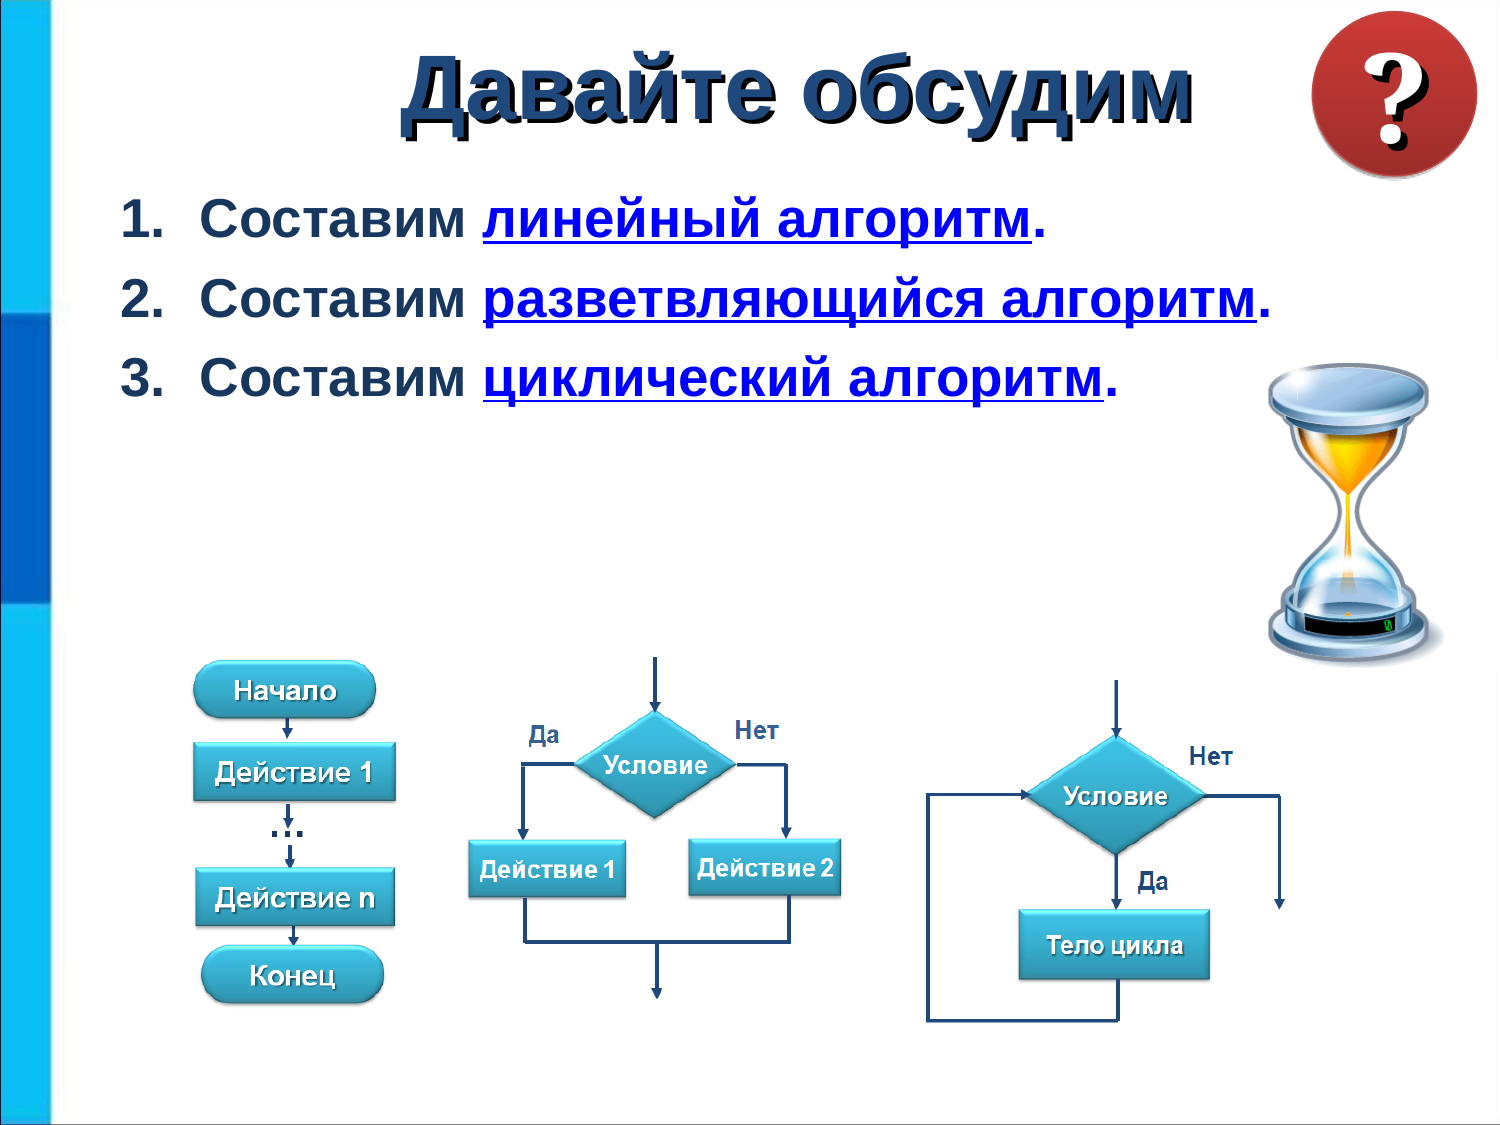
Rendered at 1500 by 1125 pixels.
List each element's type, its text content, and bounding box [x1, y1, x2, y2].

list Составим линейный алгоритм. Составим разветвляющийся алгоритм. Составим циклический алгоритм. [105, 175, 1360, 469]
picture [0, 0, 1500, 1125]
text_box ? [1312, 11, 1477, 176]
title Давайте обсудим [171, 30, 1341, 135]
